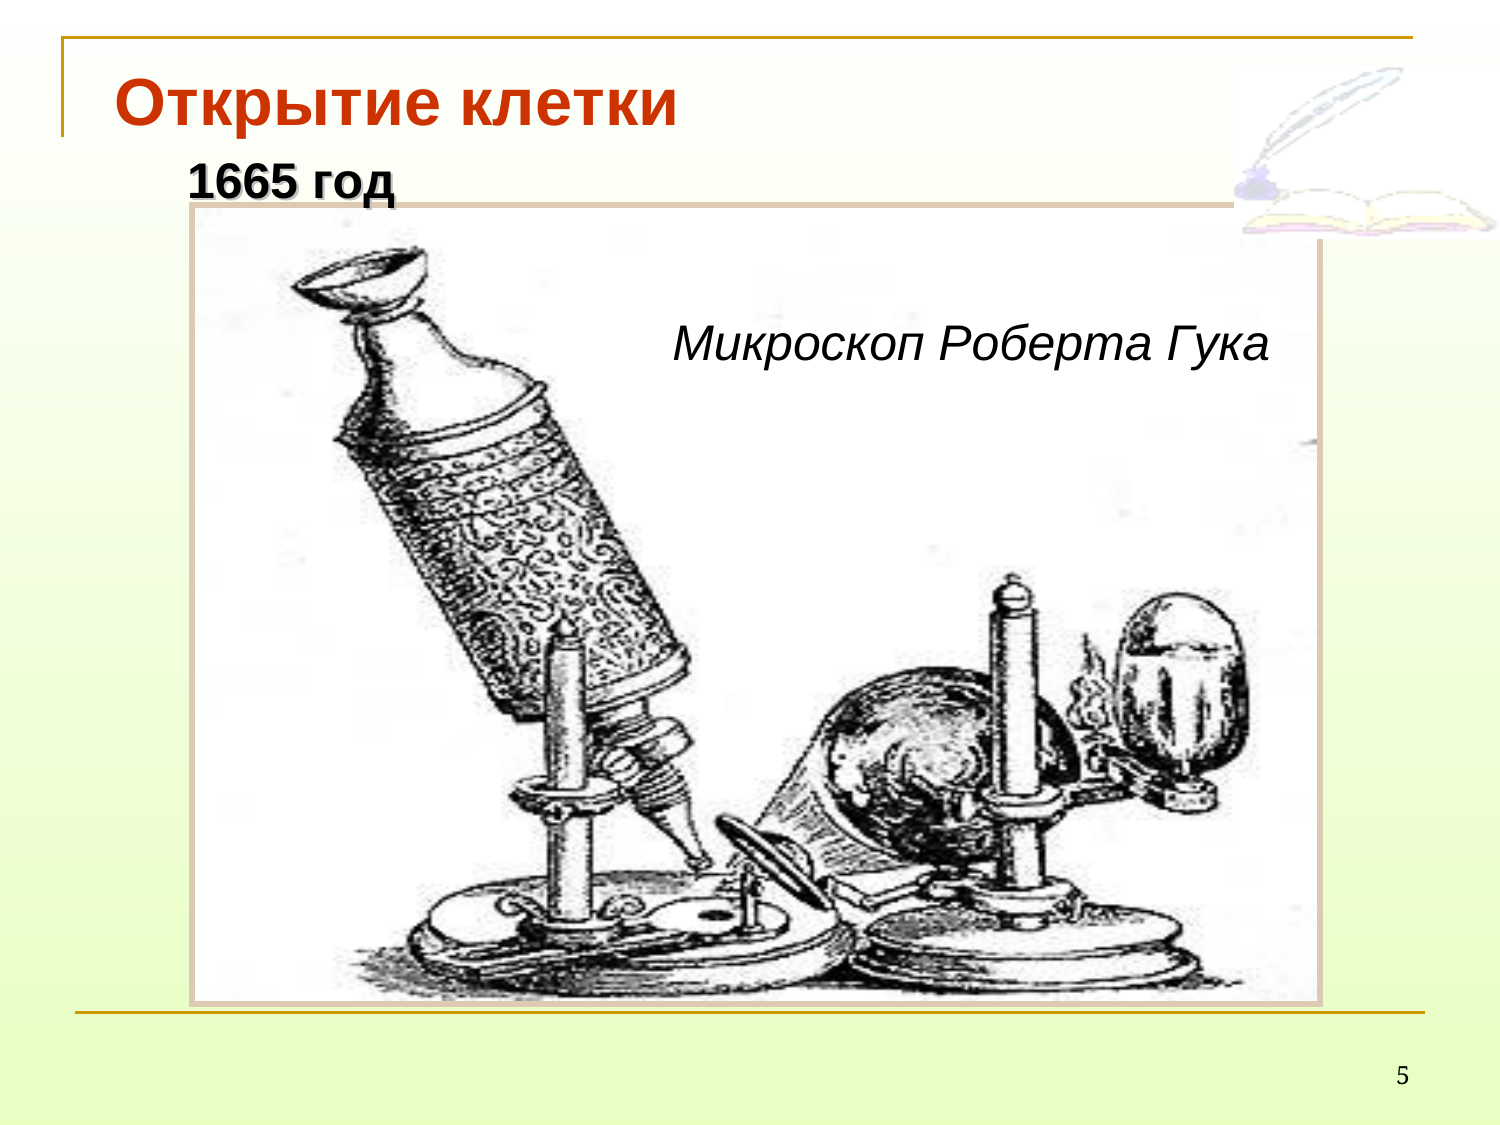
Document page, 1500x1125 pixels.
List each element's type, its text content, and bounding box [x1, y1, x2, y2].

text_box 1665 год [172, 140, 410, 216]
picture [194, 66, 1500, 1001]
text_box Микроскоп Роберта Гука [643, 302, 1299, 379]
text_box Открытие клетки [99, 50, 695, 147]
